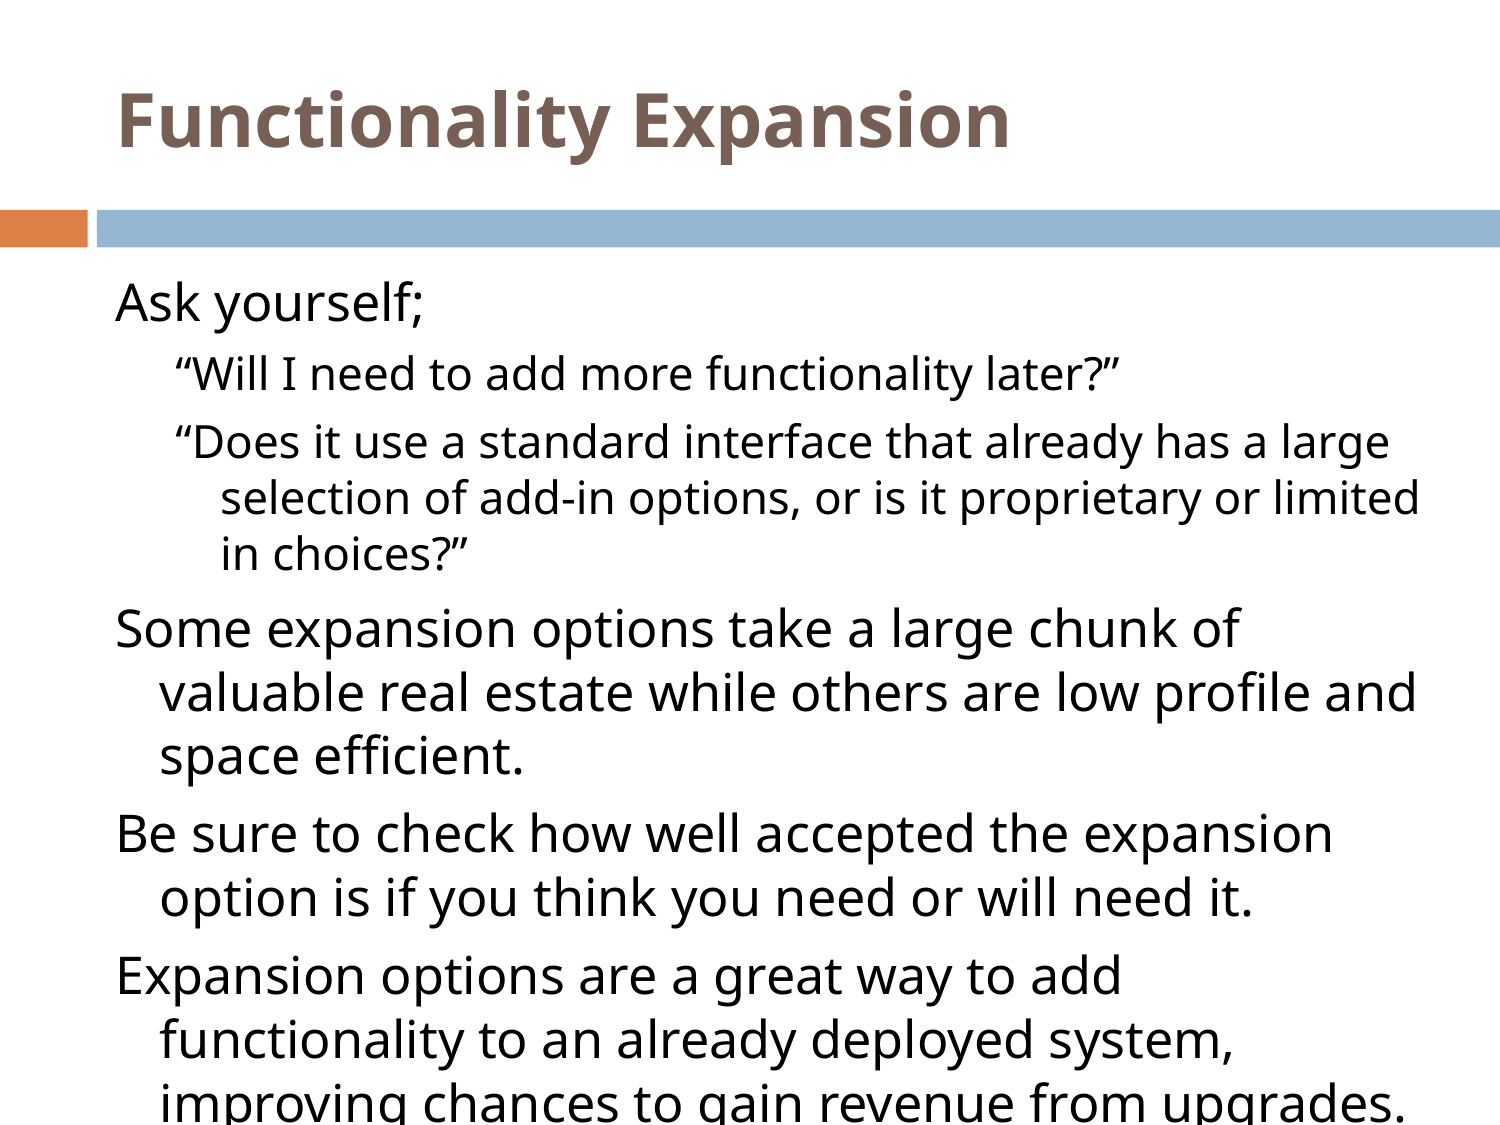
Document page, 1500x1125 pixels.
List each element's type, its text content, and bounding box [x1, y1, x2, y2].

list Ask yourself; “Will I need to add more functionality later?” “Does it use a standard interface that already has a large selection of add-in options, or is it proprietary or limited in choices?” Some expansion options take a large chunk of valuable real estate while others are low profile and space efficient. Be sure to check how well accepted the expansion option is if you think you need or will need it. Expansion options are a great way to add functionality to an already deployed system, improving chances to gain revenue from upgrades. [100, 262, 1438, 1049]
title Functionality Expansion [100, 37, 1438, 201]
